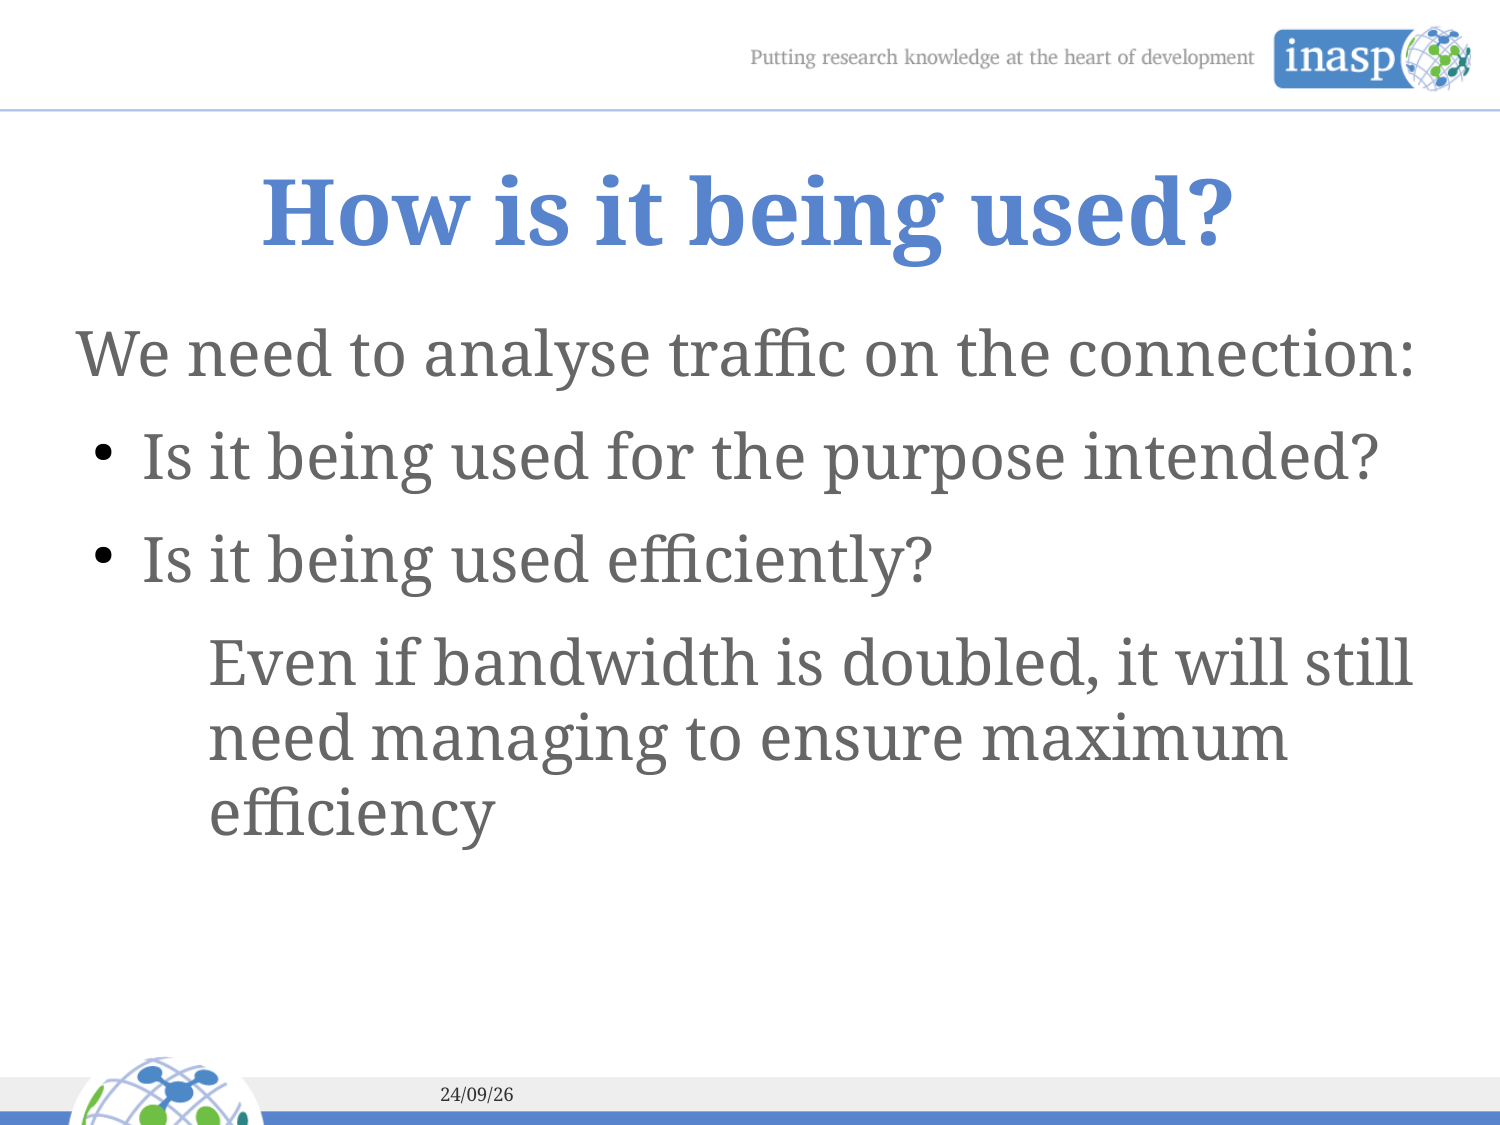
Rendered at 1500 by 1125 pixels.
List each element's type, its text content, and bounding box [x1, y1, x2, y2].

title How is it being used? [75, 129, 1426, 313]
picture [0, 0, 1500, 1125]
list We need to analyse traffic on the connection: Is it being used for the purpose intended? Is it being used efficiently? Even if bandwidth is doubled, it will still need managing to ensure maximum efficiency [75, 313, 1426, 967]
